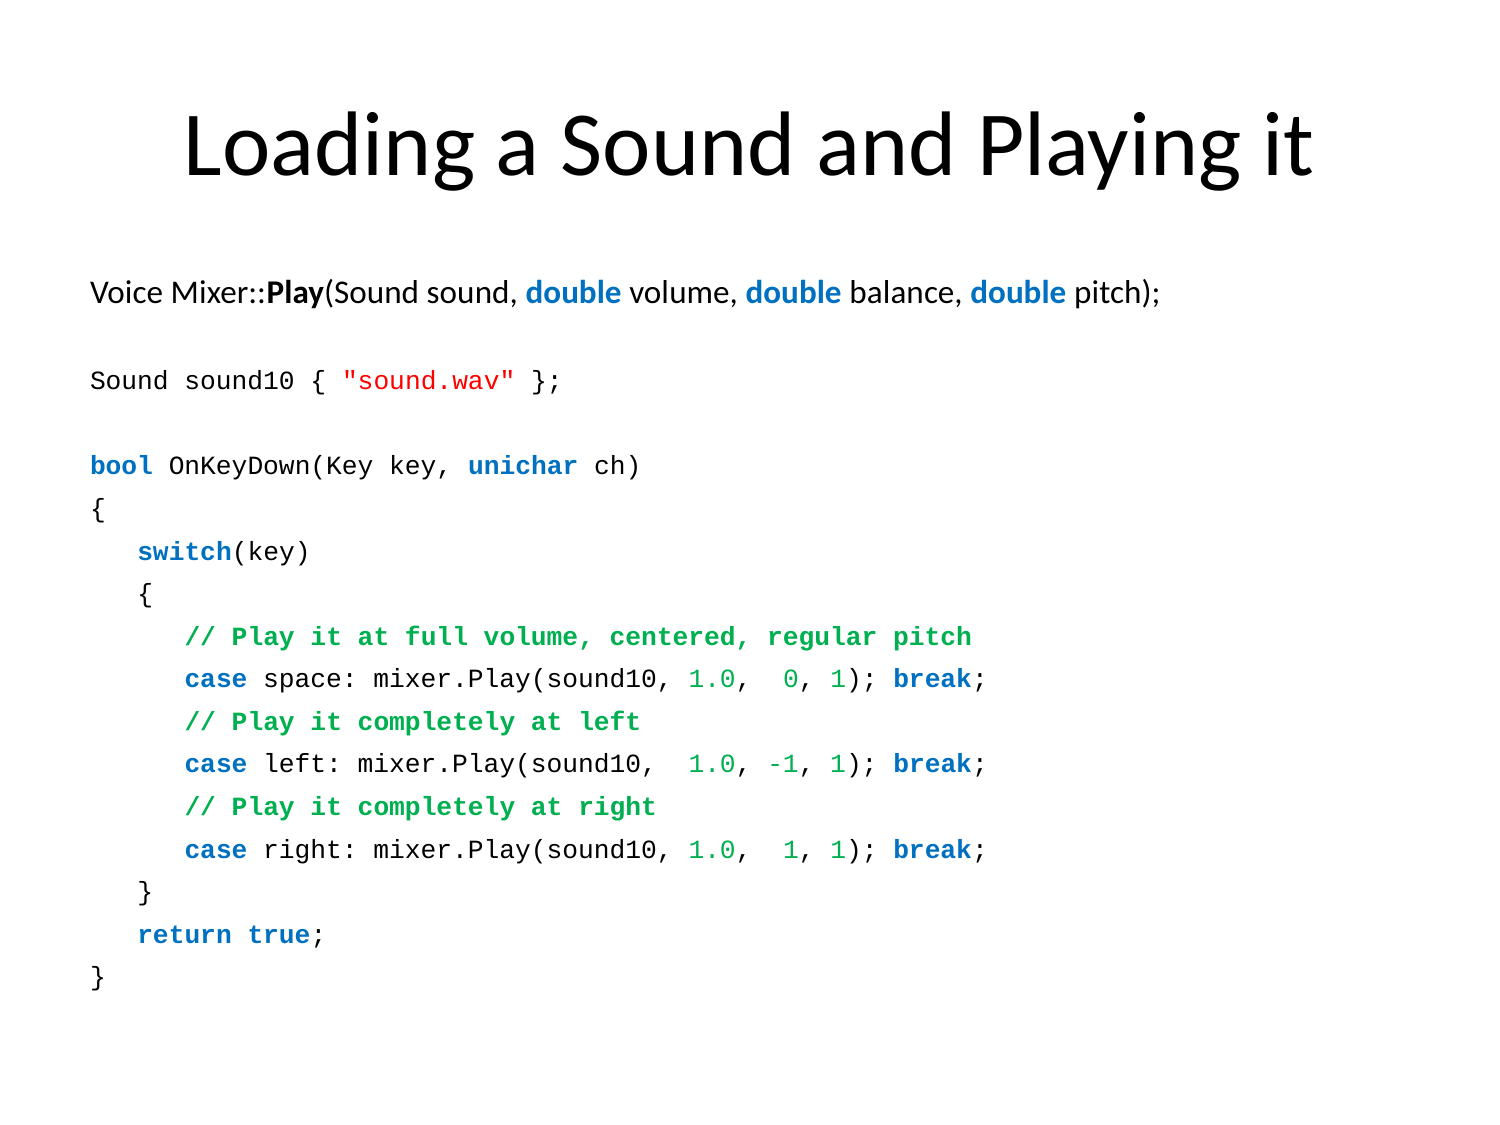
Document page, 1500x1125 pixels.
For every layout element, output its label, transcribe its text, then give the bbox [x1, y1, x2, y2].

list Voice Mixer::Play(Sound sound, double volume, double balance, double pitch); Sound sound10 { "sound.wav" }; bool OnKeyDown(Key key, unichar ch) { switch(key) { // Play it at full volume, centered, regular pitch case space: mixer.Play(sound10, 1.0, 0, 1); break; // Play it completely at left case left: mixer.Play(sound10, 1.0, -1, 1); break; // Play it completely at right case right: mixer.Play(sound10, 1.0, 1, 1); break; } return true; } [75, 262, 1425, 1005]
title Loading a Sound and Playing it [75, 45, 1425, 233]
